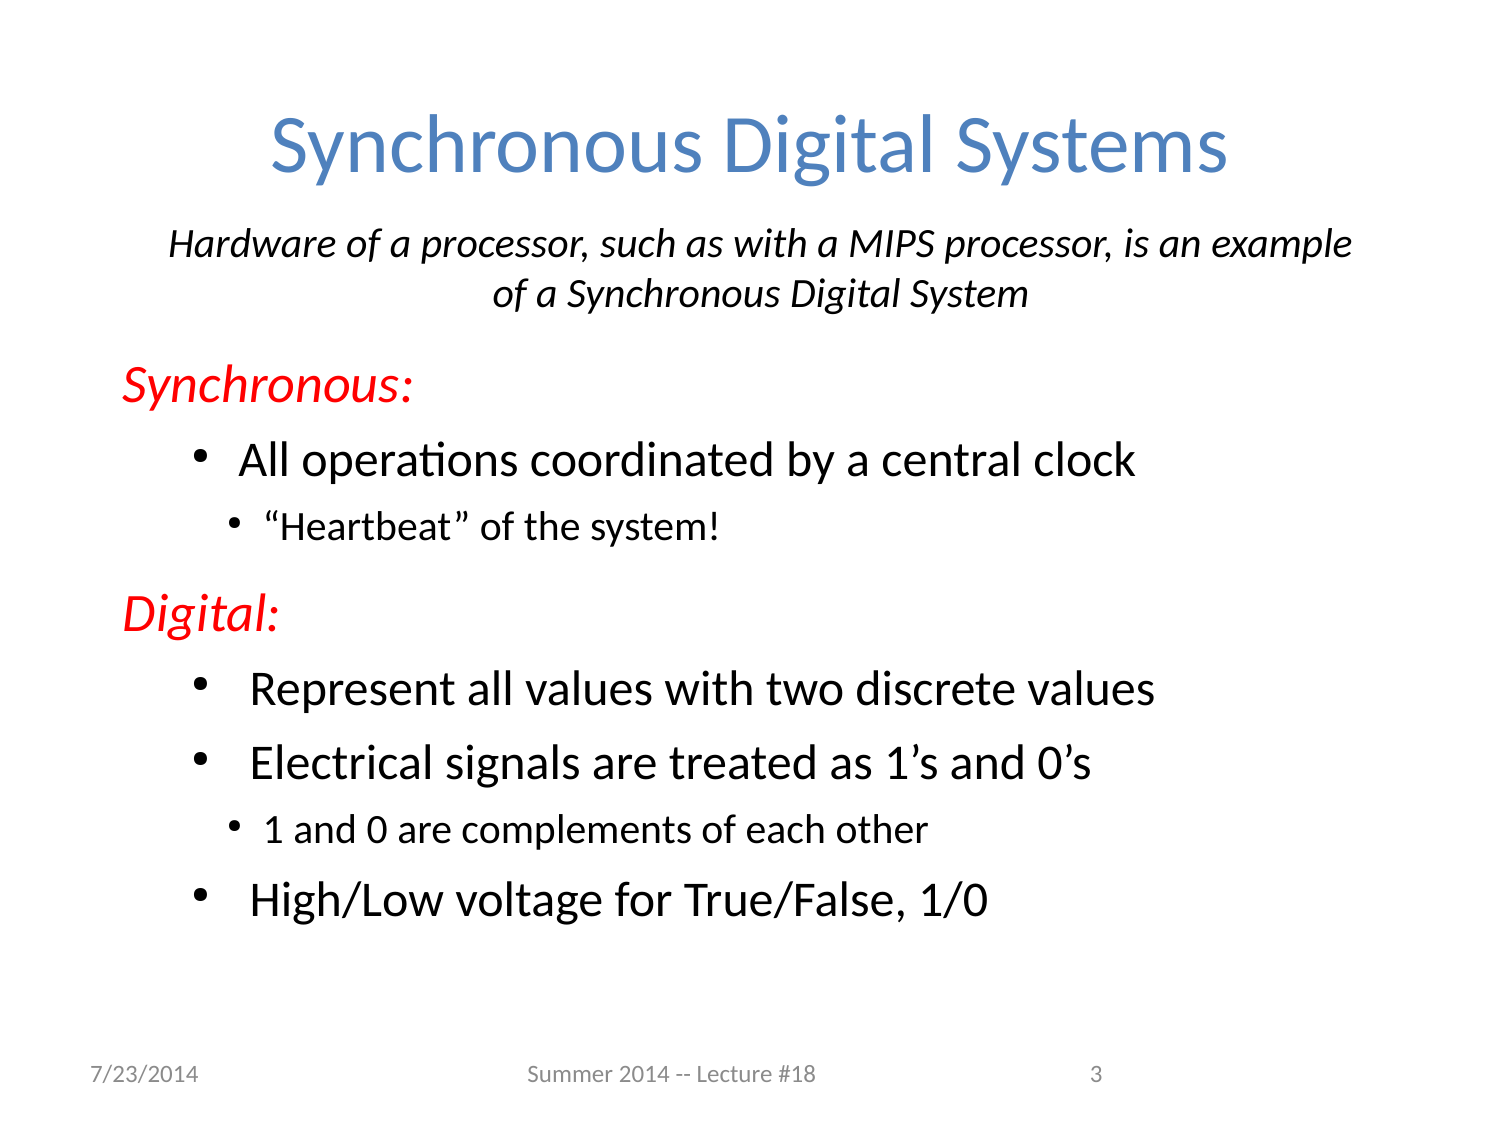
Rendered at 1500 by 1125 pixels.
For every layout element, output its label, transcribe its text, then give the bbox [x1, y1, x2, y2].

text_box Synchronous: All operations coordinated by a central clock “Heartbeat” of the system! Digital: Represent all values with two discrete values Electrical signals are treated as 1’s and 0’s 1 and 0 are complements of each other High/Low voltage for True/False, 1/0 [112, 359, 1400, 931]
text_box Hardware of a processor, such as with a MIPS processor, is an example of a Synchronous Digital System [134, 207, 1388, 323]
title Synchronous Digital Systems [75, 45, 1425, 233]
slide_number <number> [1074, 1042, 1425, 1103]
footer Summer 2014 -- Lecture #18 [512, 1042, 988, 1103]
slide_number 7/23/2014 [75, 1042, 425, 1103]
